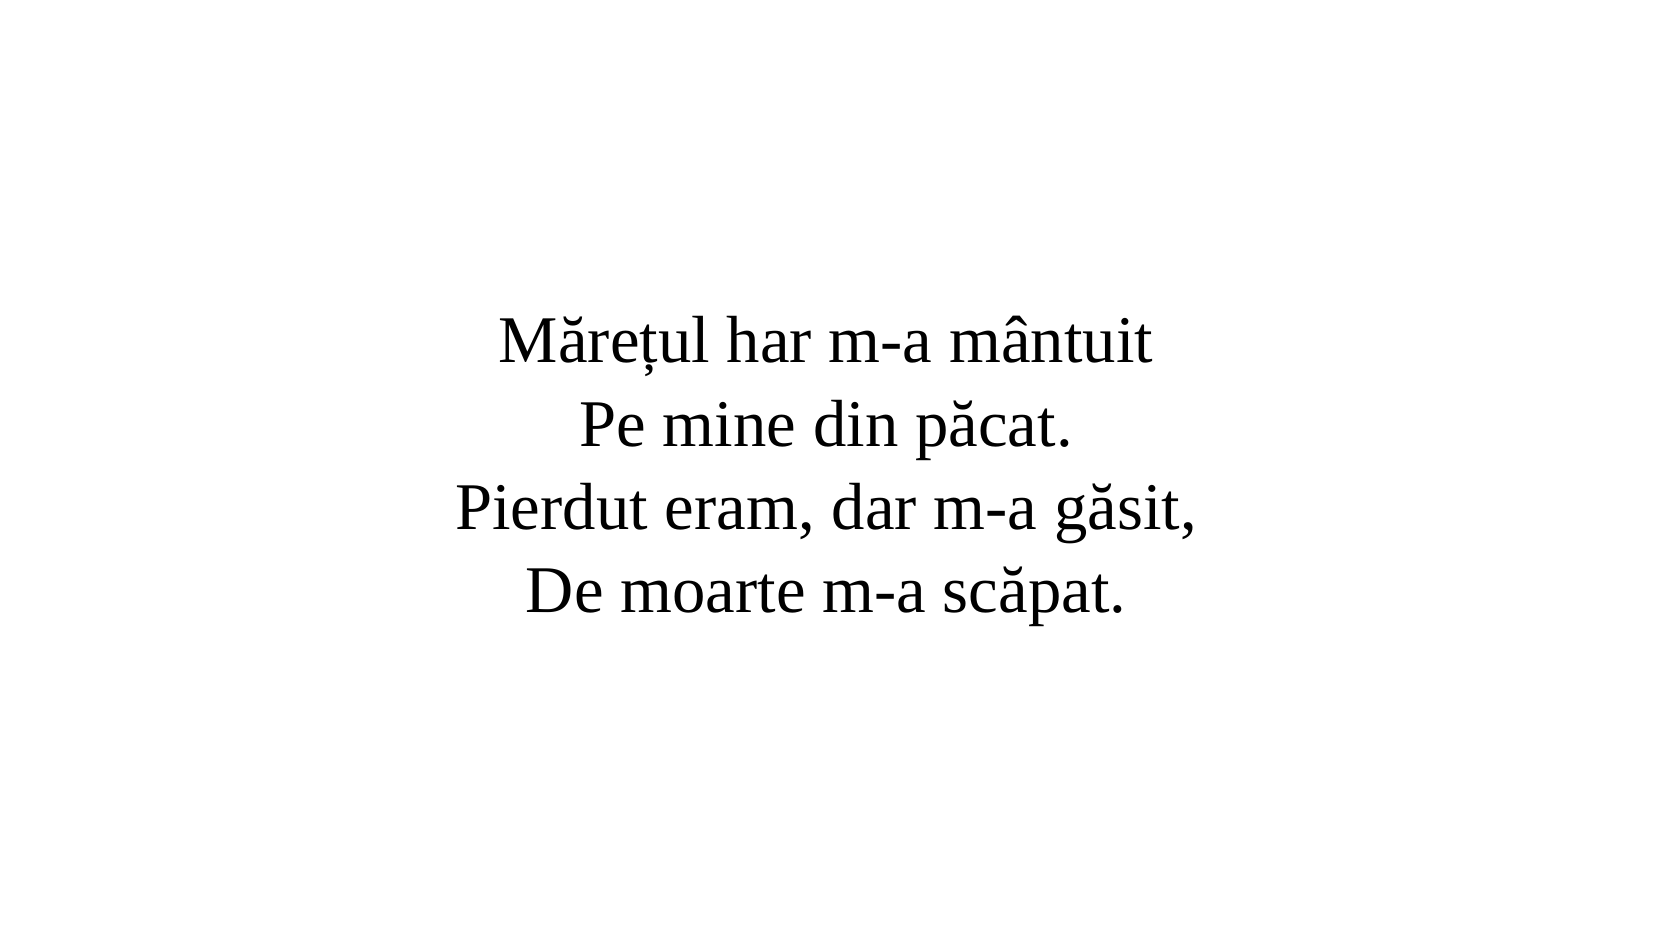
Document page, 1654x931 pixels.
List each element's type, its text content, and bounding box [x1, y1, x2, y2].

subtitle Mărețul har m-a mântuit Pe mine din păcat. Pierdut eram, dar m-a găsit, De moarte m-a scăpat. [300, 150, 1354, 781]
